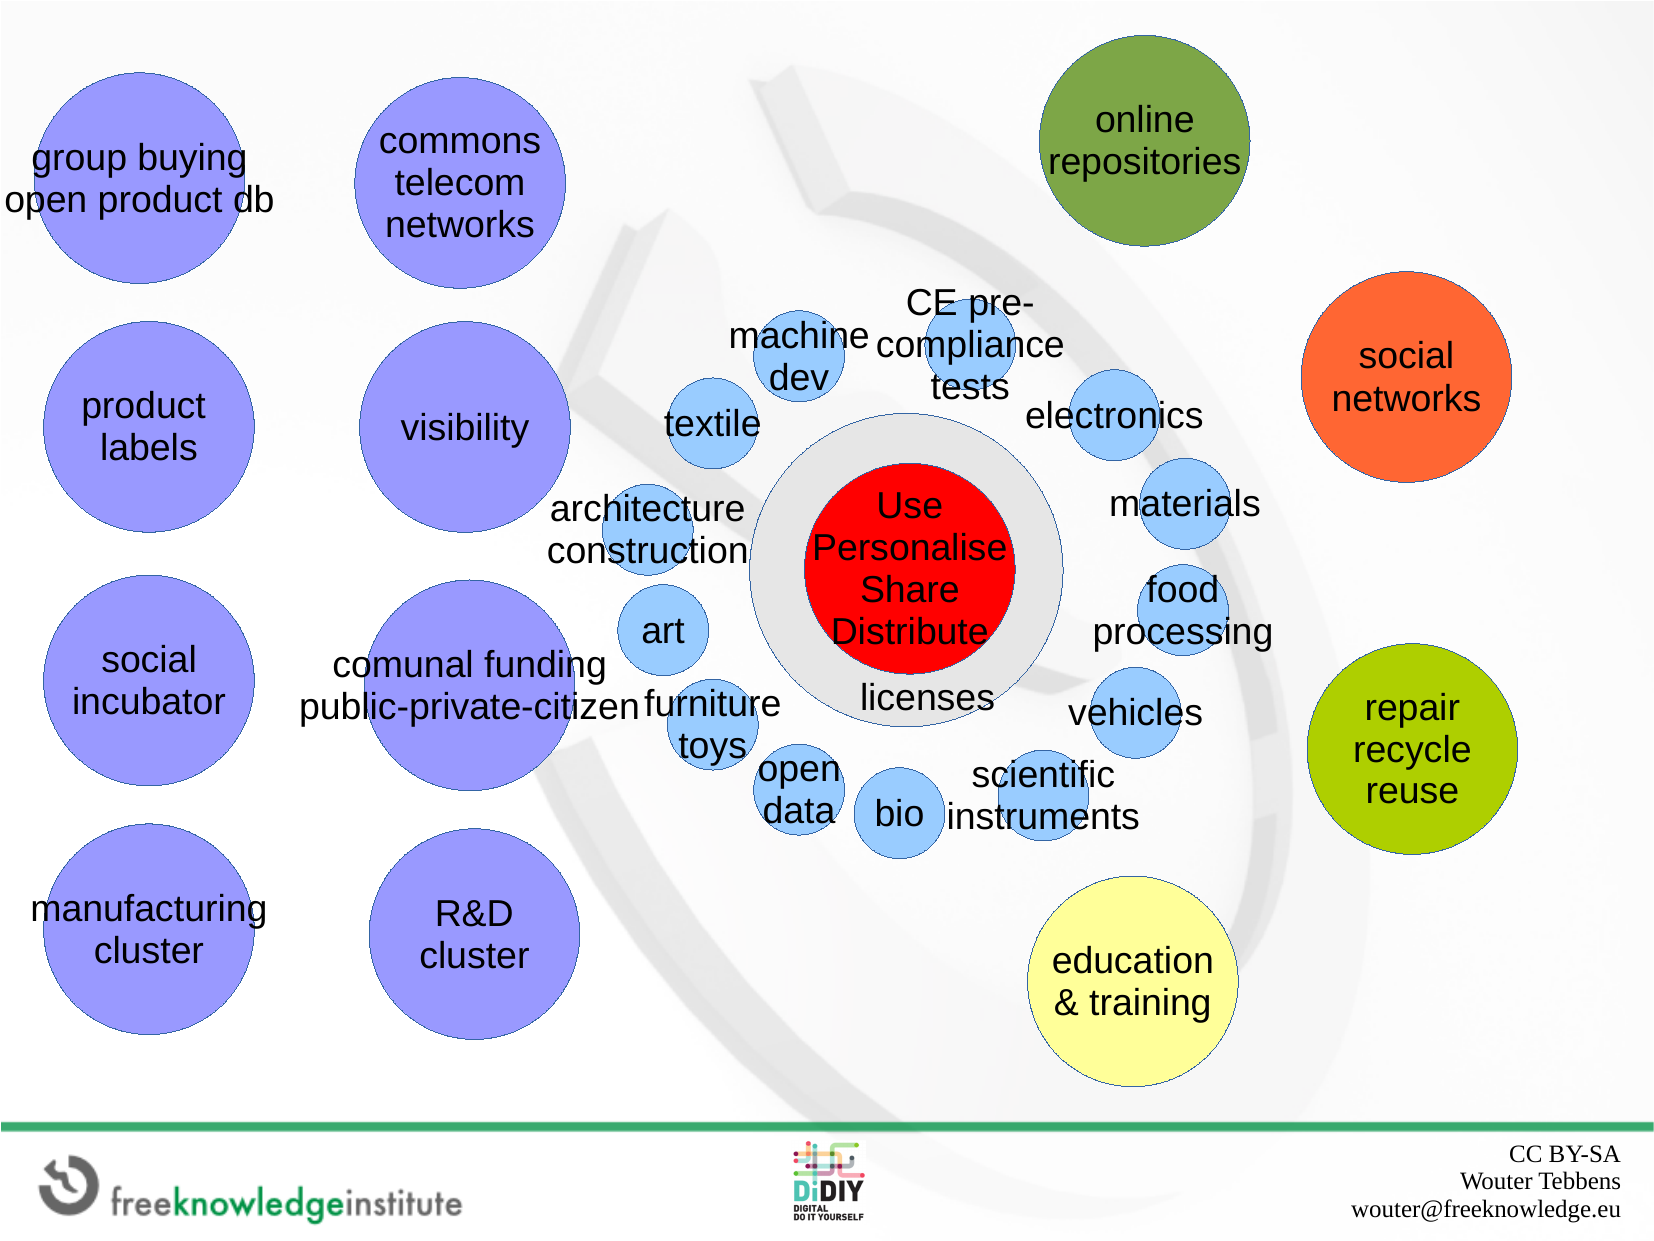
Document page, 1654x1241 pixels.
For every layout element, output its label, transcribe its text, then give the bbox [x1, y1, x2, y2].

text_box group buying open product db [34, 72, 245, 284]
text_box materials [1139, 458, 1231, 550]
text_box comunal funding public-private-citizen [364, 579, 575, 791]
text_box online repositories [1039, 35, 1251, 247]
text_box Use Personalise Share Distribute [804, 463, 1016, 675]
text_box bio [854, 767, 945, 859]
text_box education & training [1027, 876, 1239, 1087]
text_box CE pre- compliance tests [924, 298, 1016, 390]
text_box textile [668, 377, 758, 469]
text_box architecture construction [602, 484, 694, 576]
text_box vehicles [1090, 667, 1181, 759]
text_box art [617, 584, 709, 676]
text_box visibility [359, 321, 571, 533]
picture [1, 1, 1654, 1241]
text_box licenses [845, 669, 1010, 727]
text_box commons telecom networks [354, 77, 566, 289]
text_box open data [753, 744, 845, 836]
text_box product labels [43, 321, 255, 533]
text_box electronics [1069, 369, 1160, 461]
text_box social incubator [43, 575, 255, 786]
text_box scientific instruments [998, 750, 1089, 841]
text_box manufacturing cluster [43, 823, 255, 1035]
text_box R&D cluster [369, 828, 580, 1040]
text_box repair recycle reuse [1307, 643, 1518, 855]
text_box furniture toys [667, 679, 759, 771]
text_box [749, 413, 1064, 715]
text_box machine dev [753, 310, 845, 402]
text_box social networks [1301, 271, 1512, 483]
text_box food processing [1137, 564, 1229, 656]
